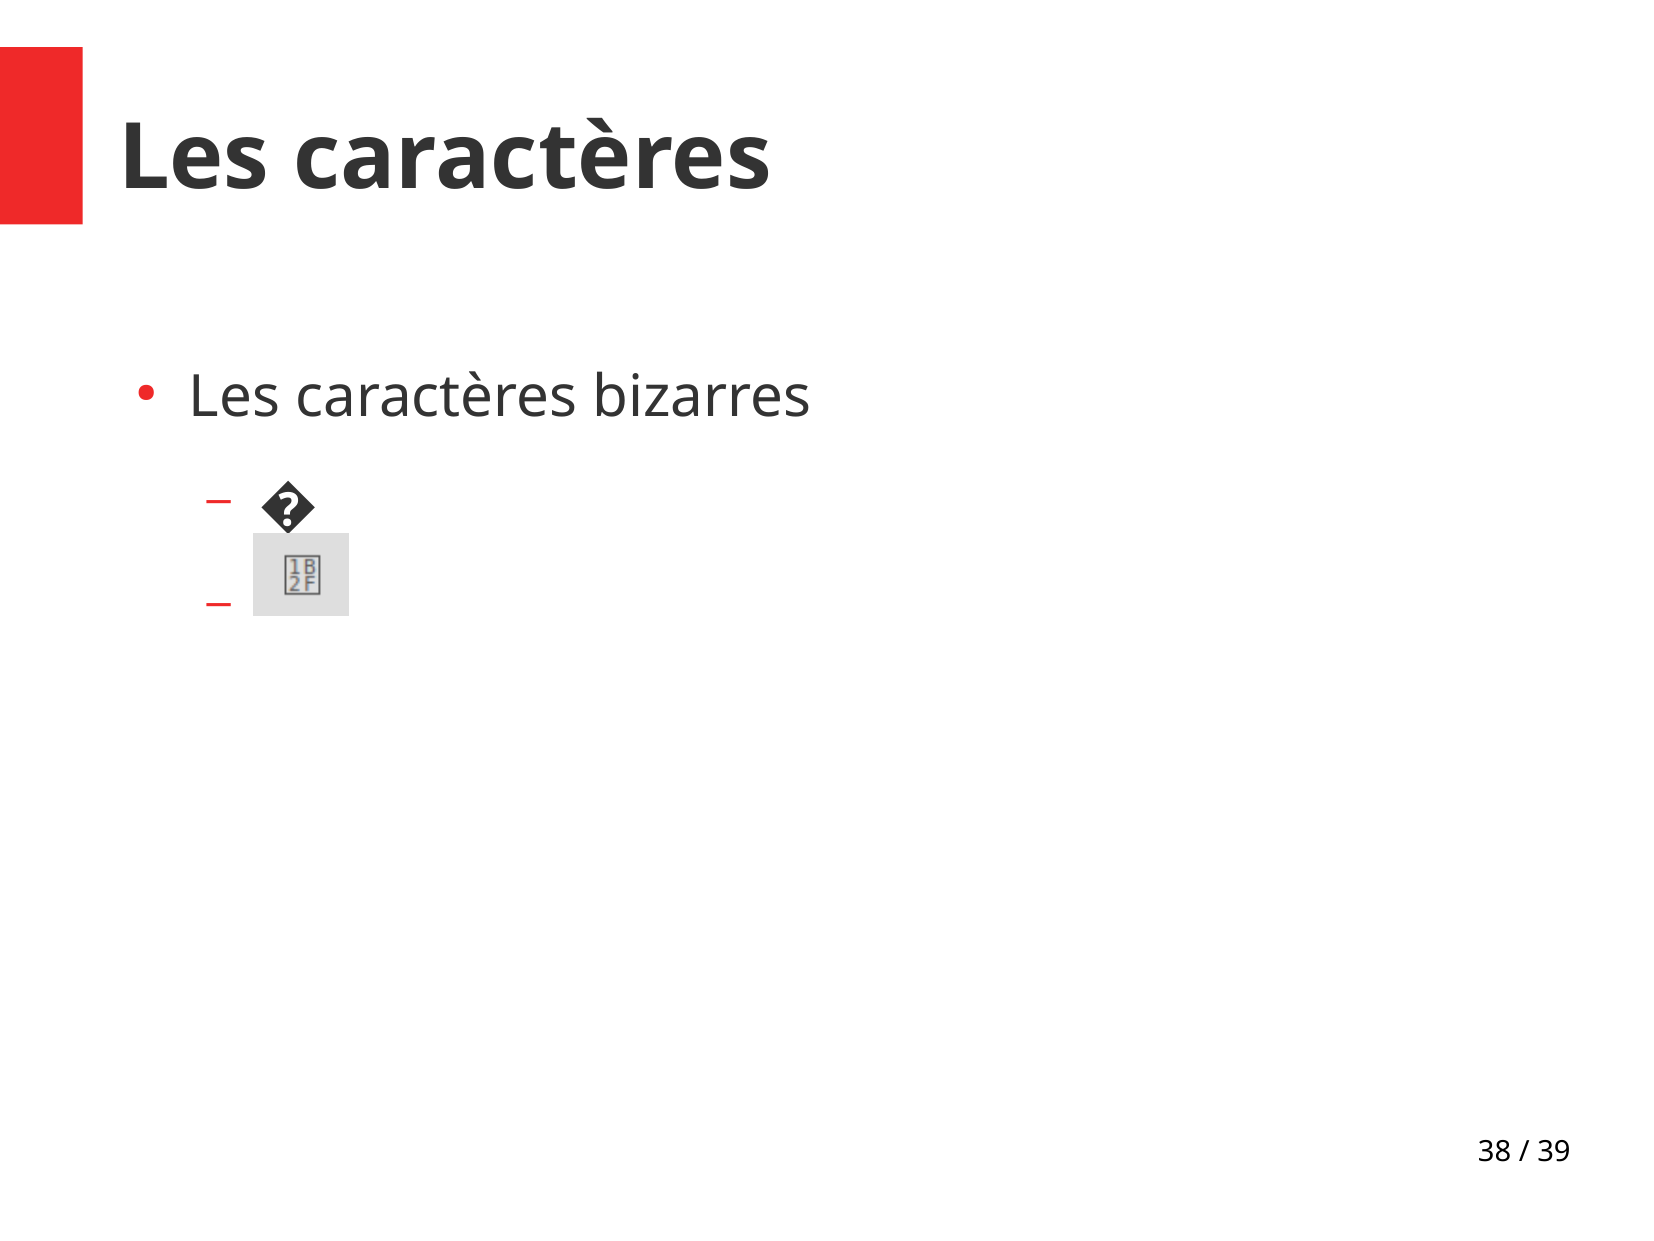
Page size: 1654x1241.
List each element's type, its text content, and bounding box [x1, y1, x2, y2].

picture [253, 533, 349, 616]
title Les caractères [118, 49, 1571, 257]
list Les caractères bizarres � [118, 354, 1536, 1074]
